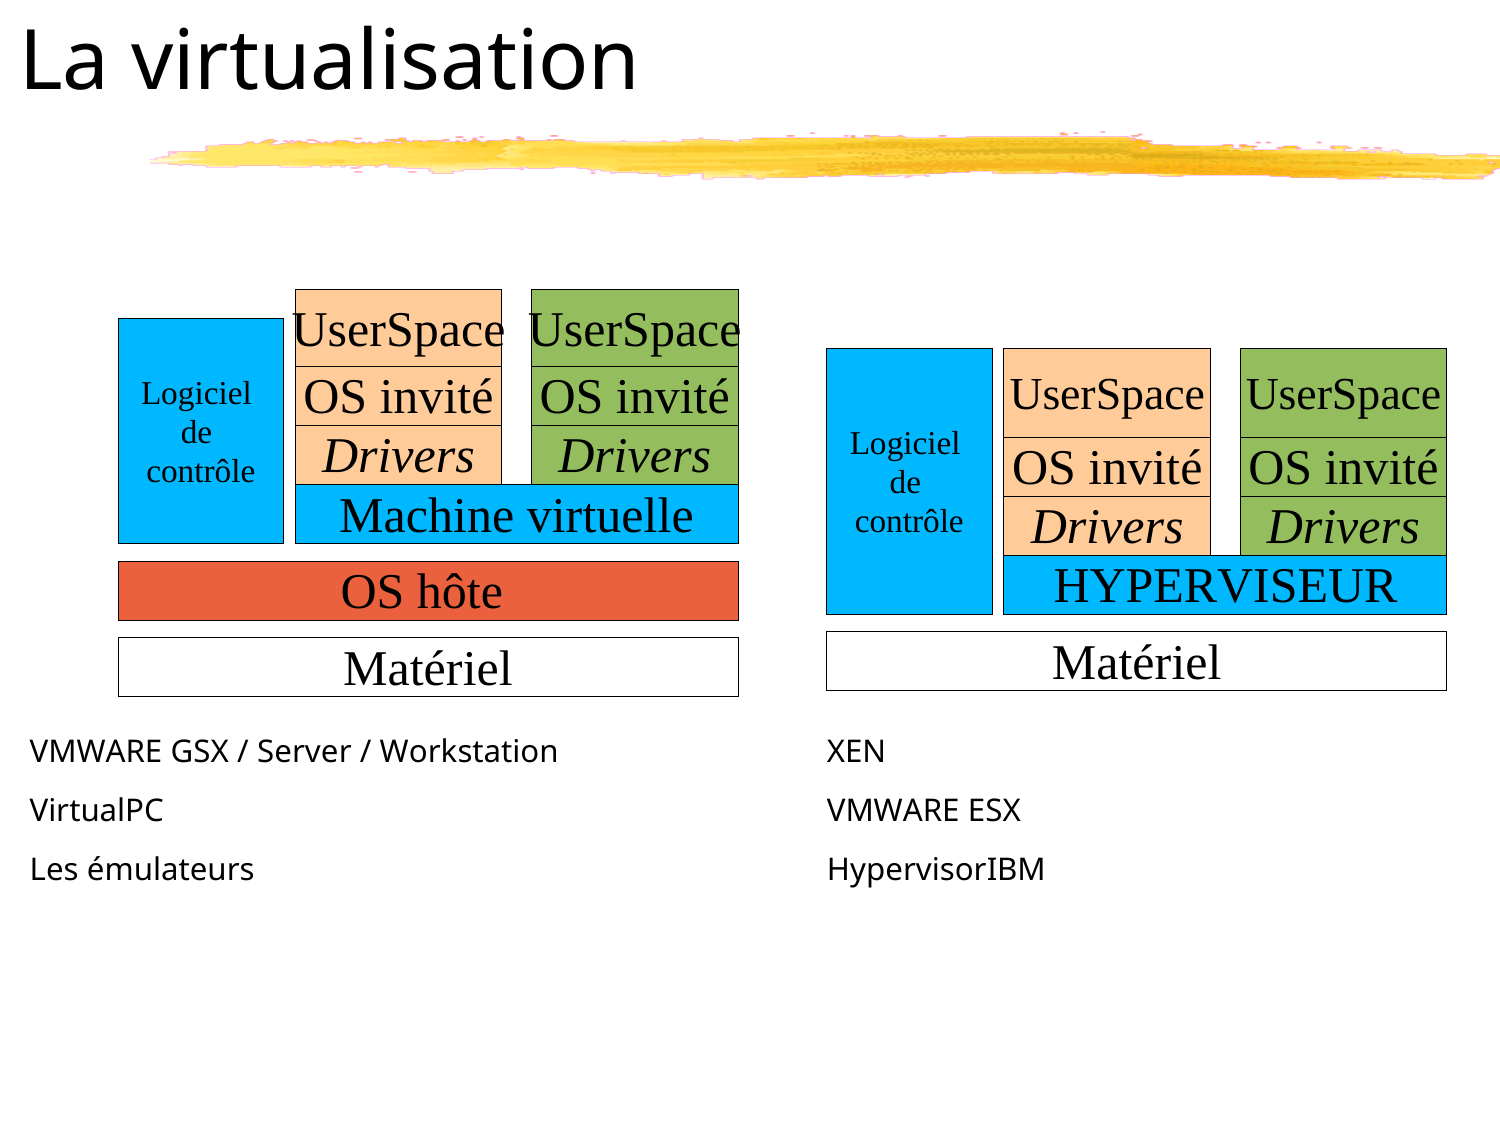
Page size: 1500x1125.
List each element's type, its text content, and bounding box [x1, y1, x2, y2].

text_box Drivers [1003, 497, 1211, 556]
text_box OS invité [531, 367, 739, 426]
text_box Matériel [118, 637, 739, 697]
text_box OS invité [1240, 438, 1447, 497]
text_box Logiciel de contrôle [826, 348, 993, 615]
title La virtualisation [19, 1, 1295, 120]
list VMWARE GSX / Server / Workstation VirtualPC Les émulateurs [29, 729, 739, 936]
text_box OS invité [295, 367, 502, 426]
list XEN VMWARE ESX HypervisorIBM [826, 729, 1477, 936]
text_box Drivers [295, 426, 502, 485]
text_box HYPERVISEUR [1003, 555, 1447, 615]
picture [150, 126, 1500, 190]
text_box Drivers [1240, 497, 1447, 556]
text_box UserSpace [295, 289, 502, 367]
text_box Machine virtuelle [295, 484, 739, 544]
text_box Logiciel de contrôle [118, 318, 284, 544]
text_box Drivers [531, 426, 739, 485]
text_box OS hôte [118, 561, 739, 621]
text_box UserSpace [1240, 348, 1447, 438]
text_box UserSpace [1003, 348, 1211, 438]
text_box UserSpace [531, 289, 739, 367]
text_box Matériel [826, 631, 1447, 691]
text_box OS invité [1003, 438, 1211, 497]
